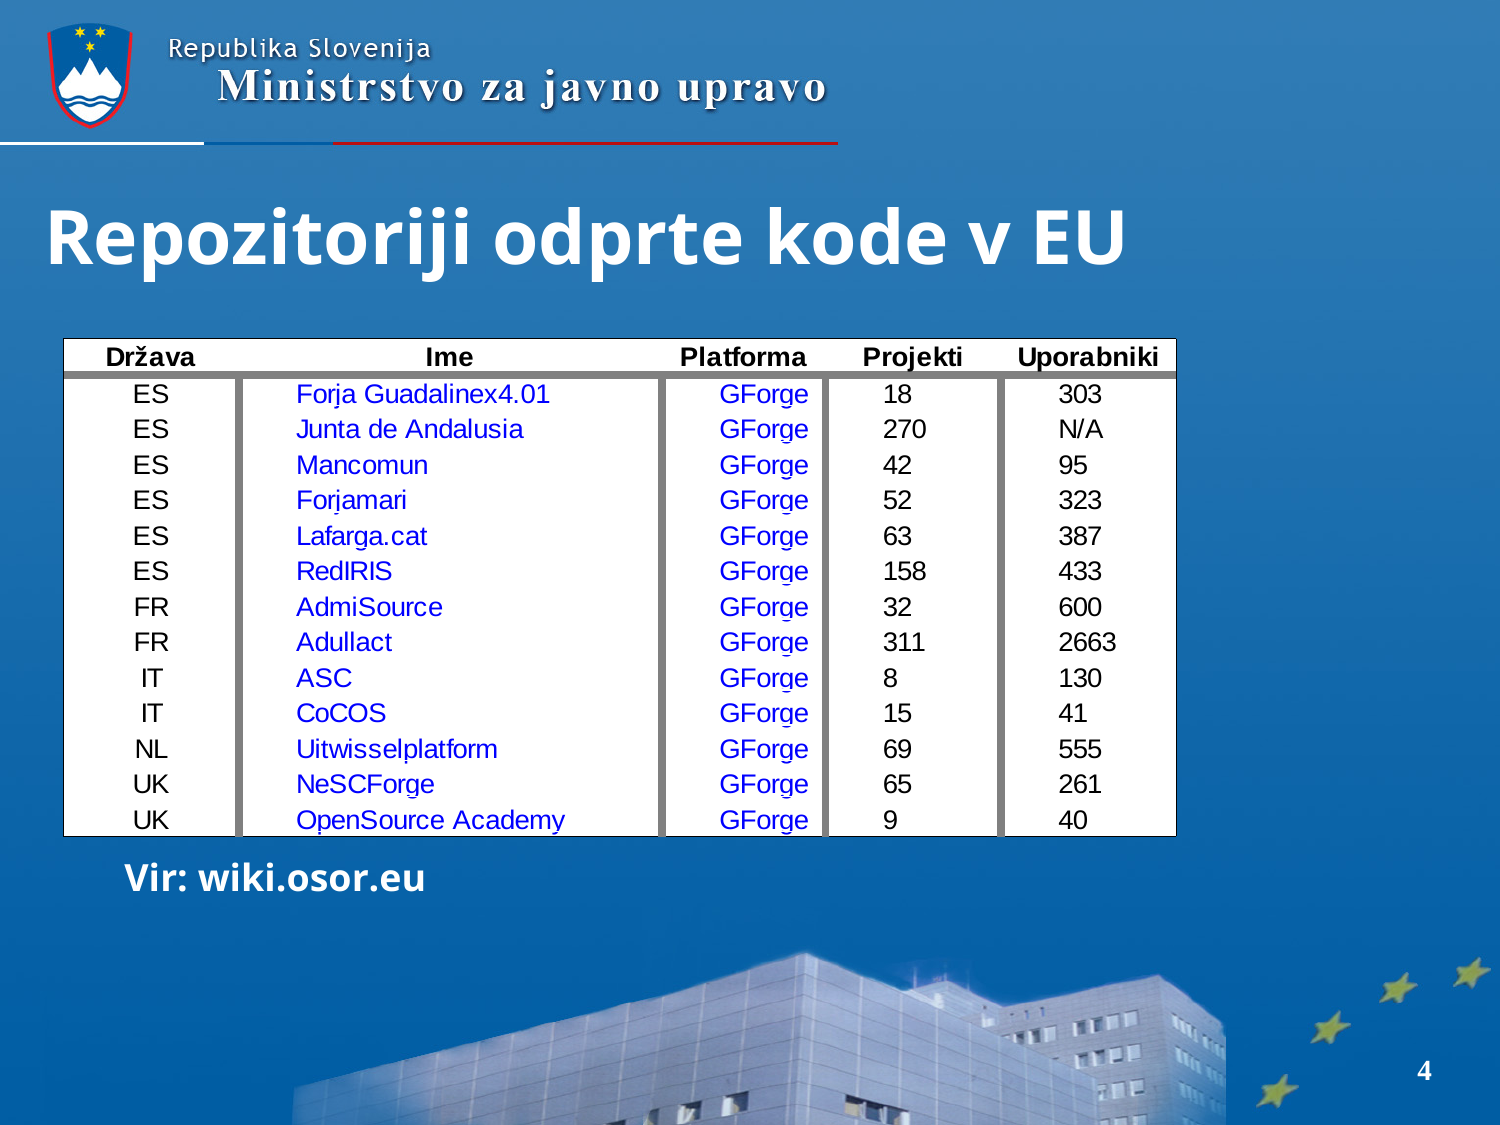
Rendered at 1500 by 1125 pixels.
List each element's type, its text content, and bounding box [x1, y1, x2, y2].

title Repozitoriji odprte kode v EU [29, 176, 1453, 296]
text_box Vir: wiki.osor.eu [109, 844, 532, 922]
chart [60, 336, 1180, 874]
picture [0, 0, 1500, 1125]
